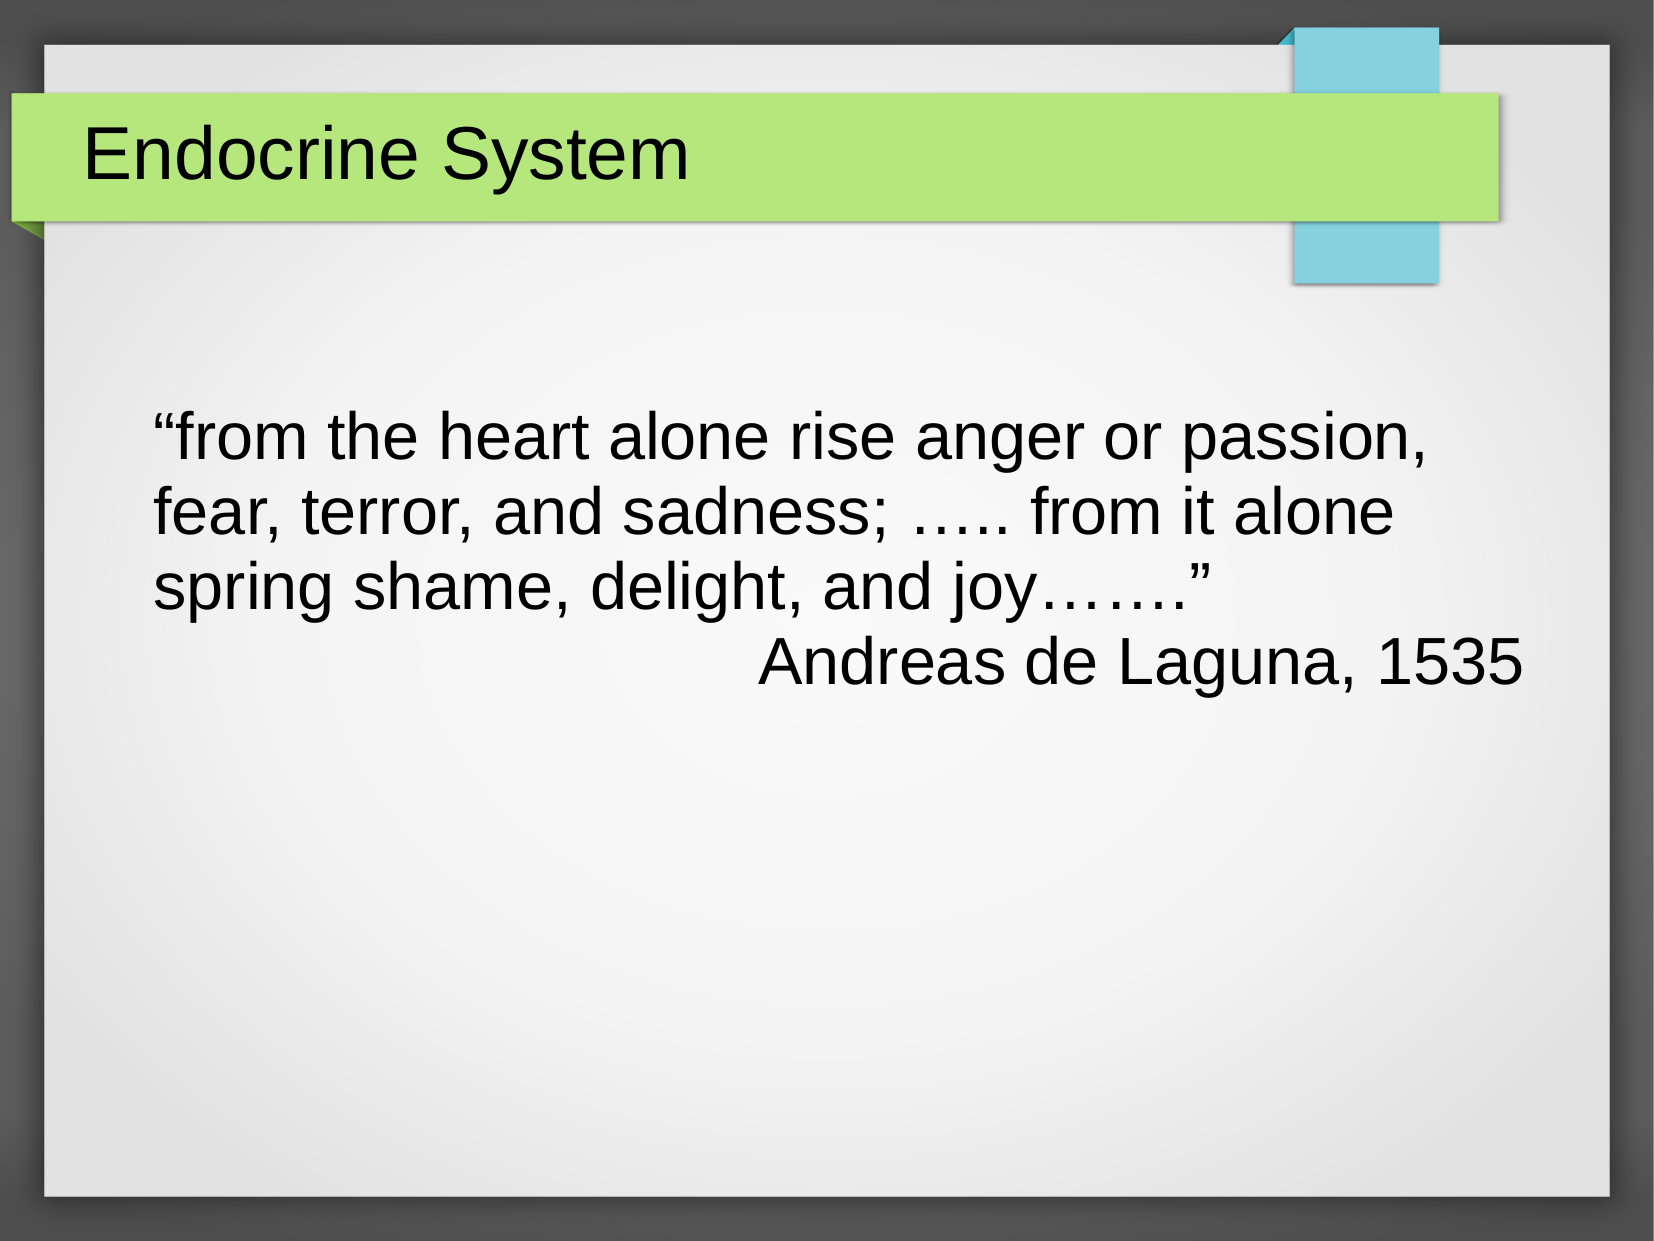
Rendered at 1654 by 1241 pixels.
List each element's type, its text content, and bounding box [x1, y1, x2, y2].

list “from the heart alone rise anger or passion, fear, terror, and sadness; ….. from it alone spring shame, delight, and joy…….” Andreas de Laguna, 1535 [82, 295, 1571, 1015]
title Endocrine System [82, 94, 1264, 213]
picture [0, 0, 1654, 1241]
